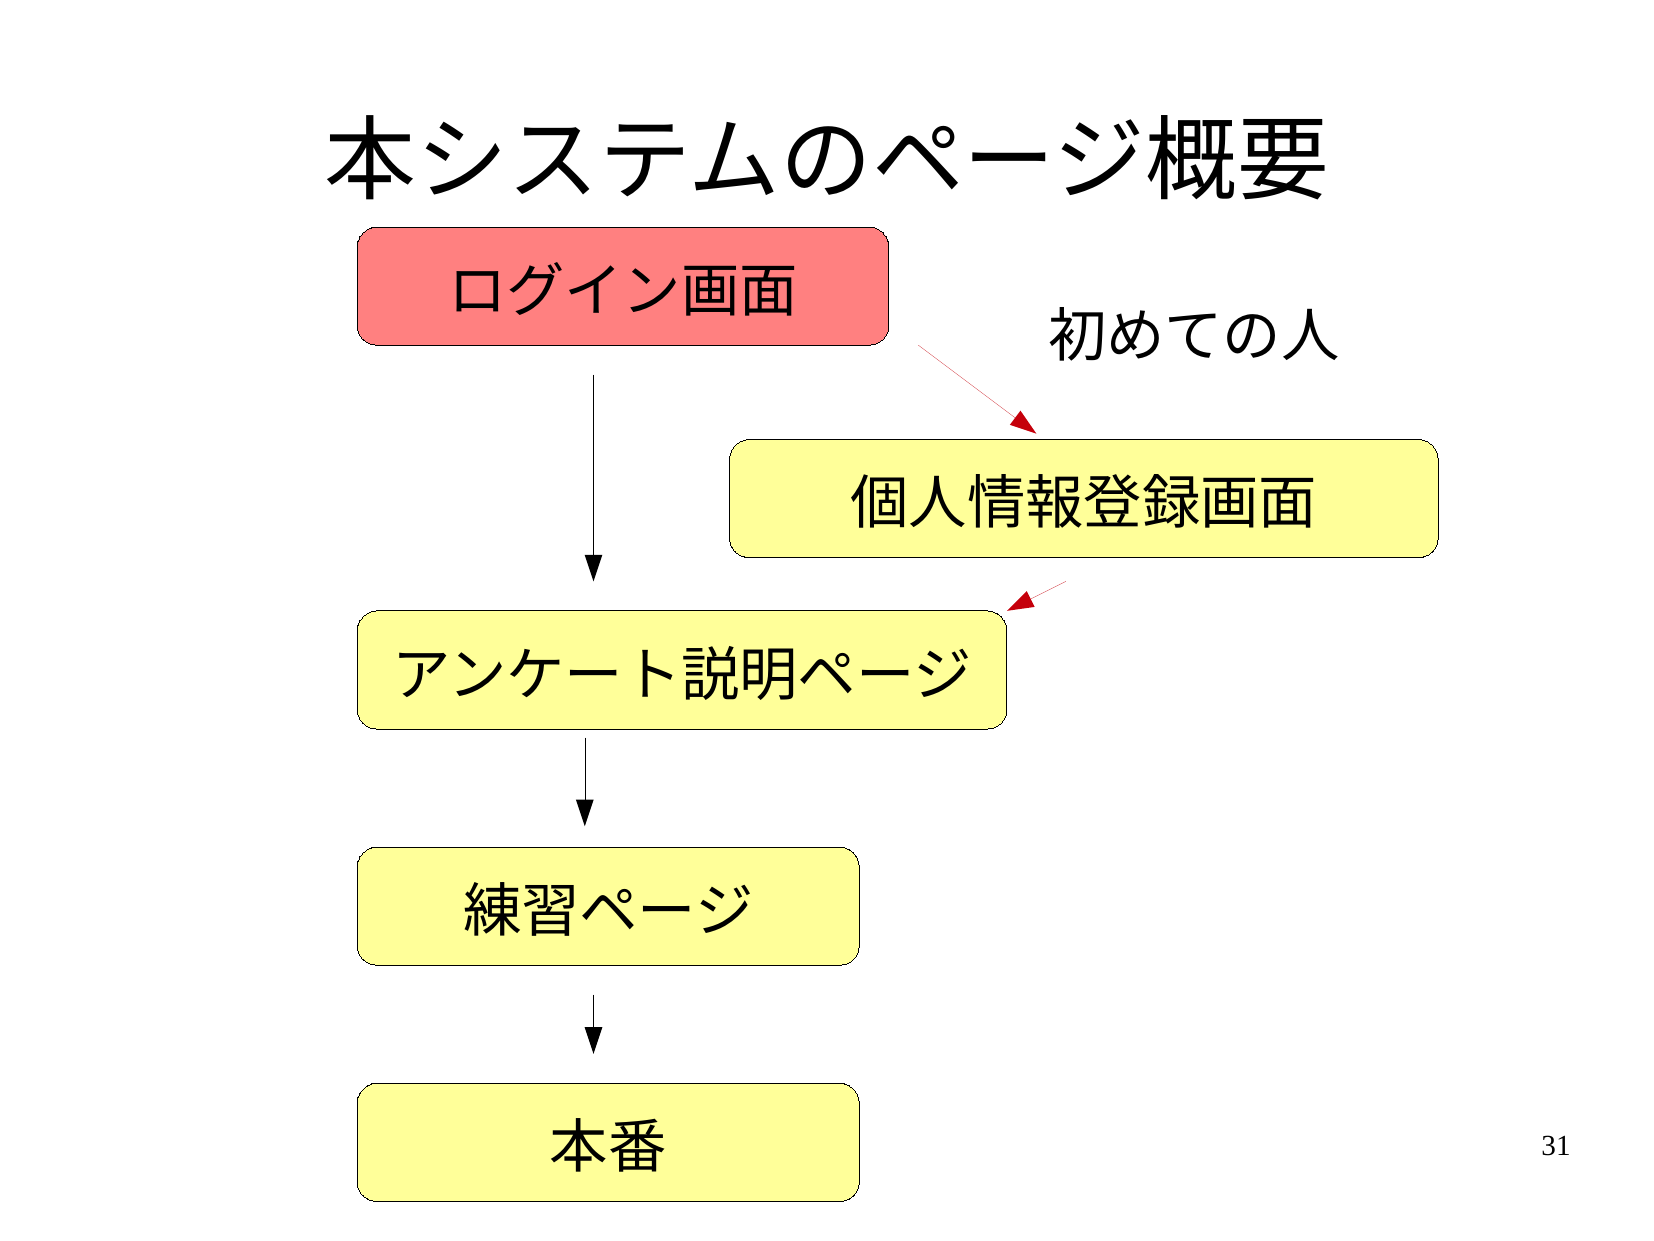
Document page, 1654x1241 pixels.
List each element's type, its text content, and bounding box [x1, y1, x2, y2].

text_box 本番 [357, 1083, 860, 1202]
text_box 練習ページ [357, 847, 860, 966]
text_box 初めての人 [1033, 281, 1506, 355]
title 本システムのページ概要 [82, 49, 1571, 257]
text_box アンケート説明ページ [357, 610, 1007, 730]
text_box 個人情報登録画面 [729, 439, 1439, 558]
text_box ログイン画面 [357, 227, 889, 346]
